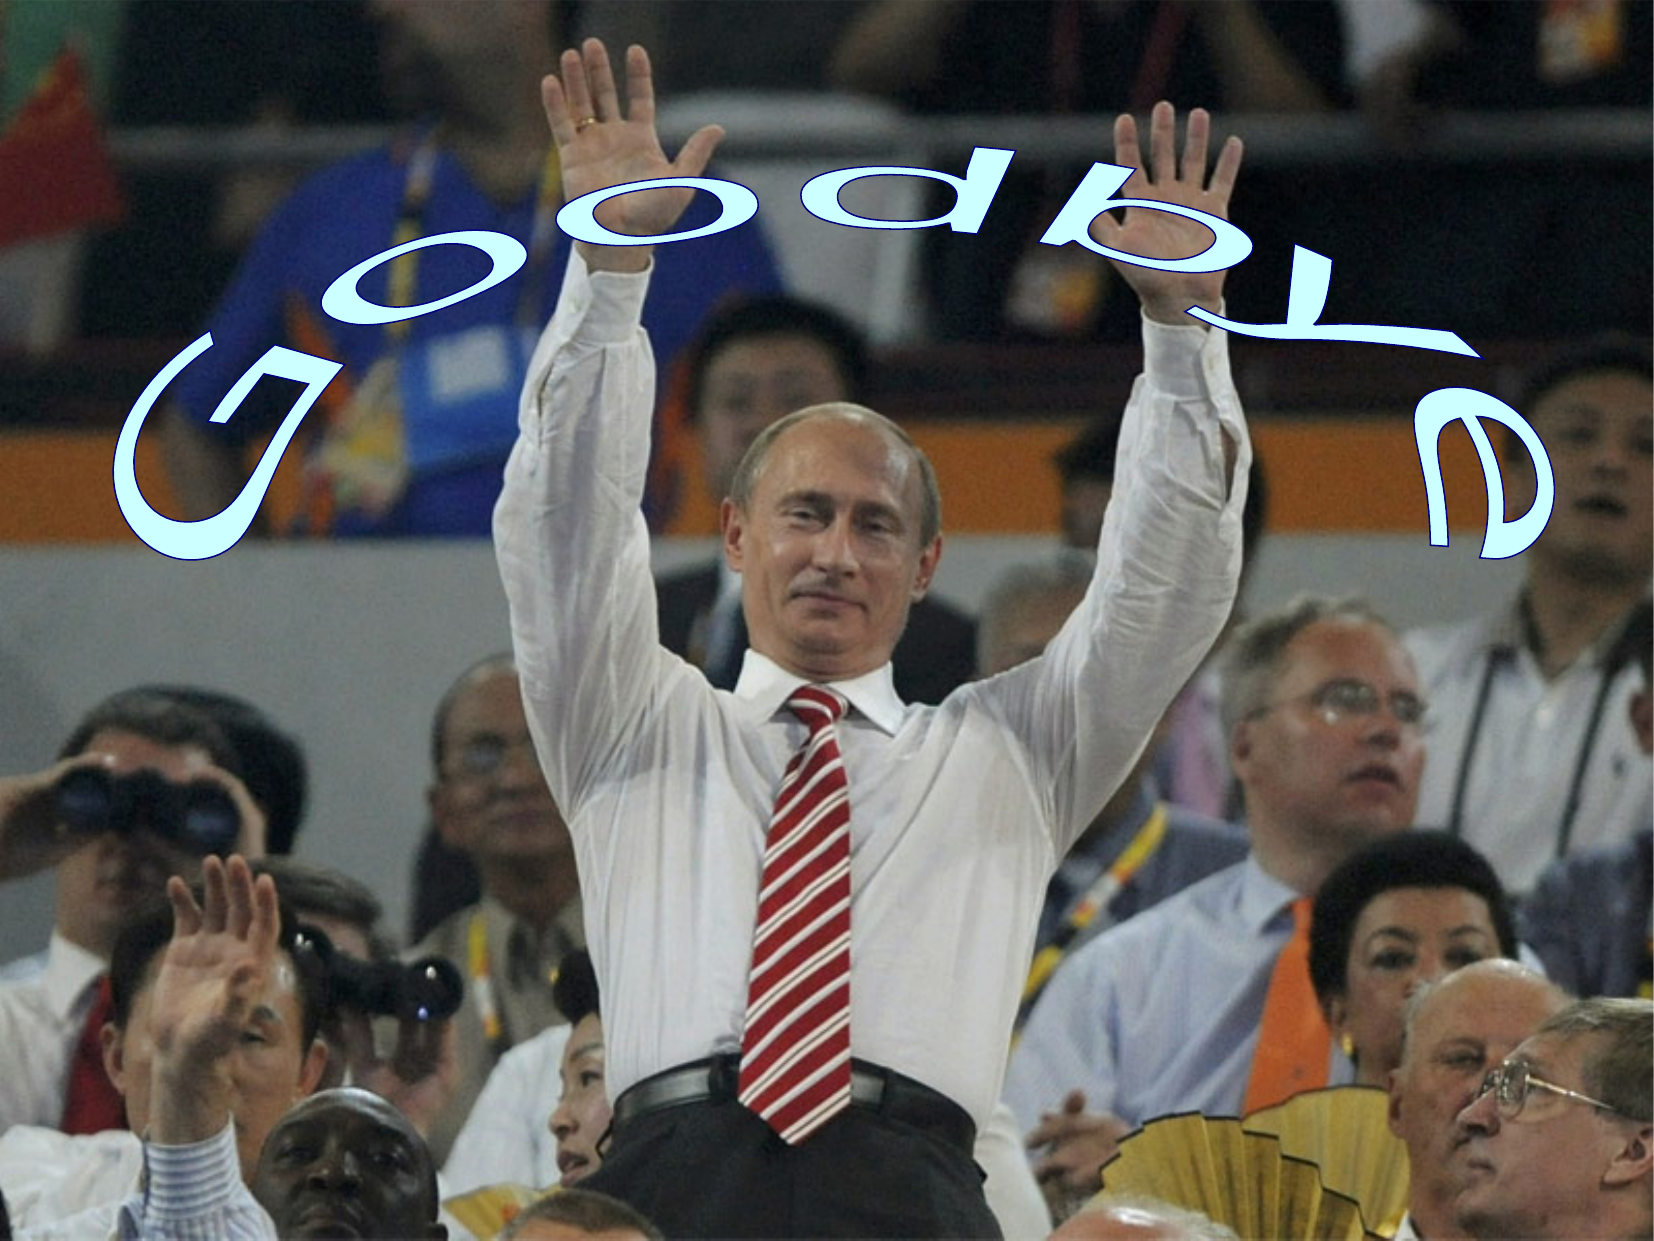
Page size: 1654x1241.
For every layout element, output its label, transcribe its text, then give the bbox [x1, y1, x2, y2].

text_box Goodbye [555, 177, 759, 246]
text_box Goodbye [113, 330, 346, 560]
picture [0, 0, 1654, 1241]
text_box Goodbye [1413, 387, 1555, 559]
text_box Goodbye [321, 230, 528, 325]
text_box Goodbye [1038, 161, 1254, 273]
text_box Goodbye [800, 146, 1016, 235]
text_box Goodbye [1184, 243, 1484, 360]
